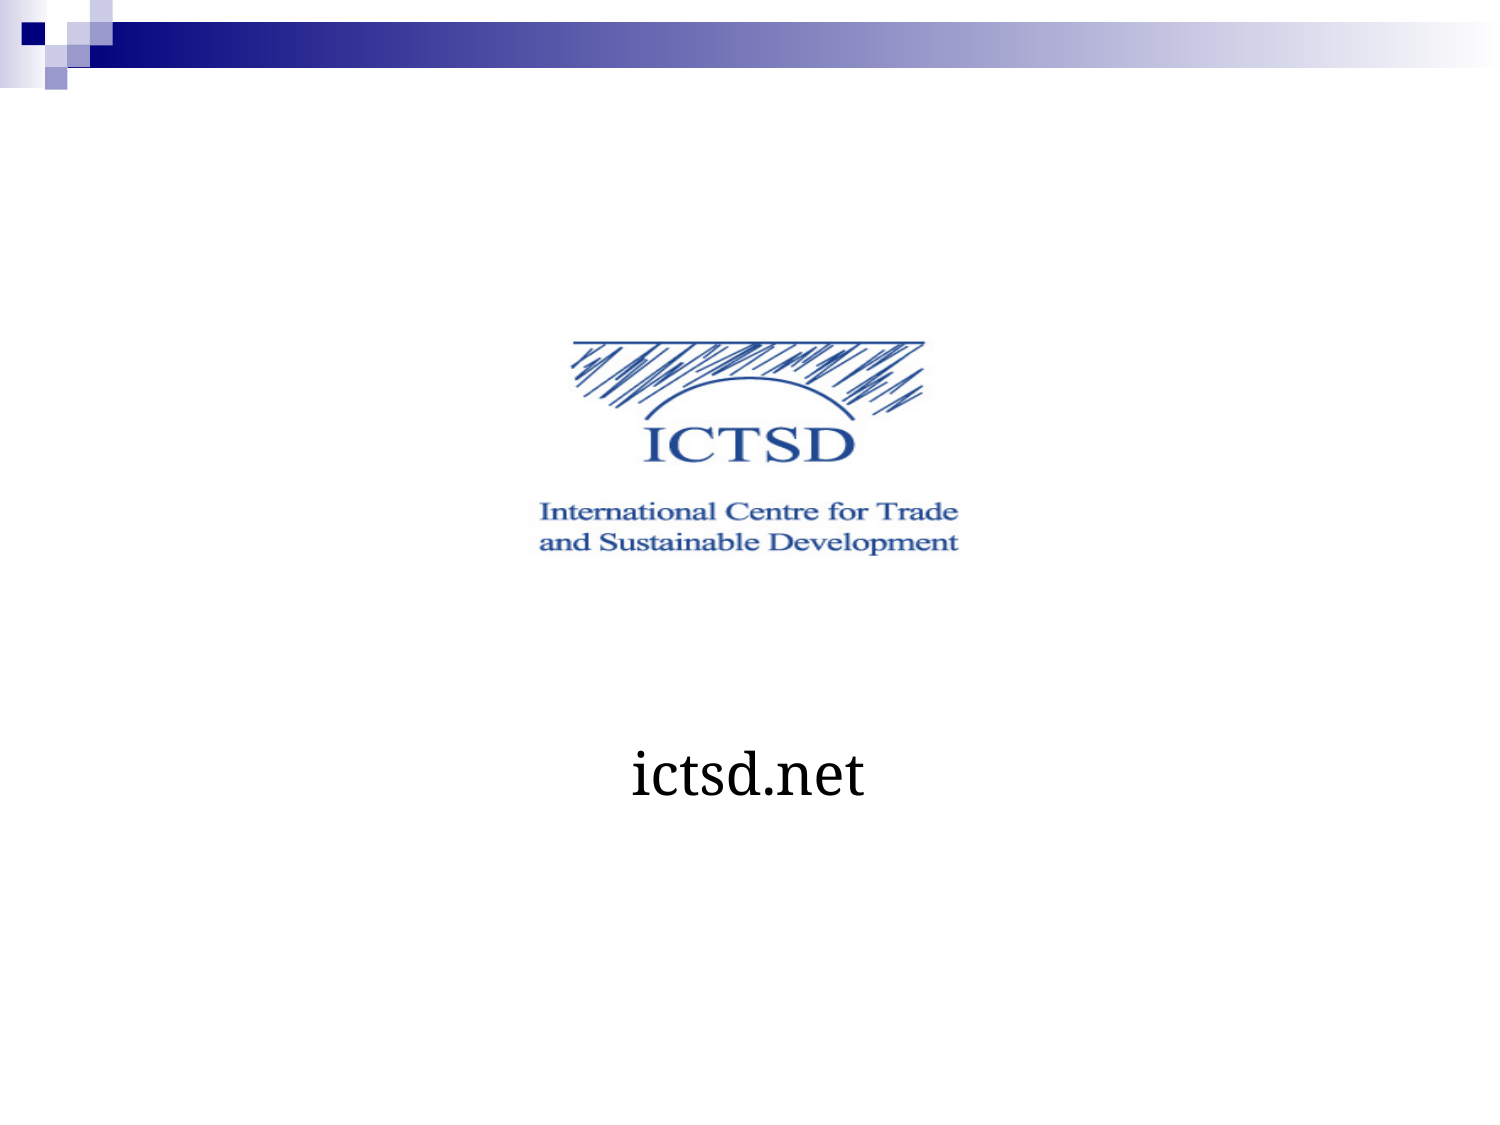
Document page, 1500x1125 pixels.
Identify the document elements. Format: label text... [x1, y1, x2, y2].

chart [501, 302, 999, 575]
list ictsd.net [490, 597, 951, 1034]
